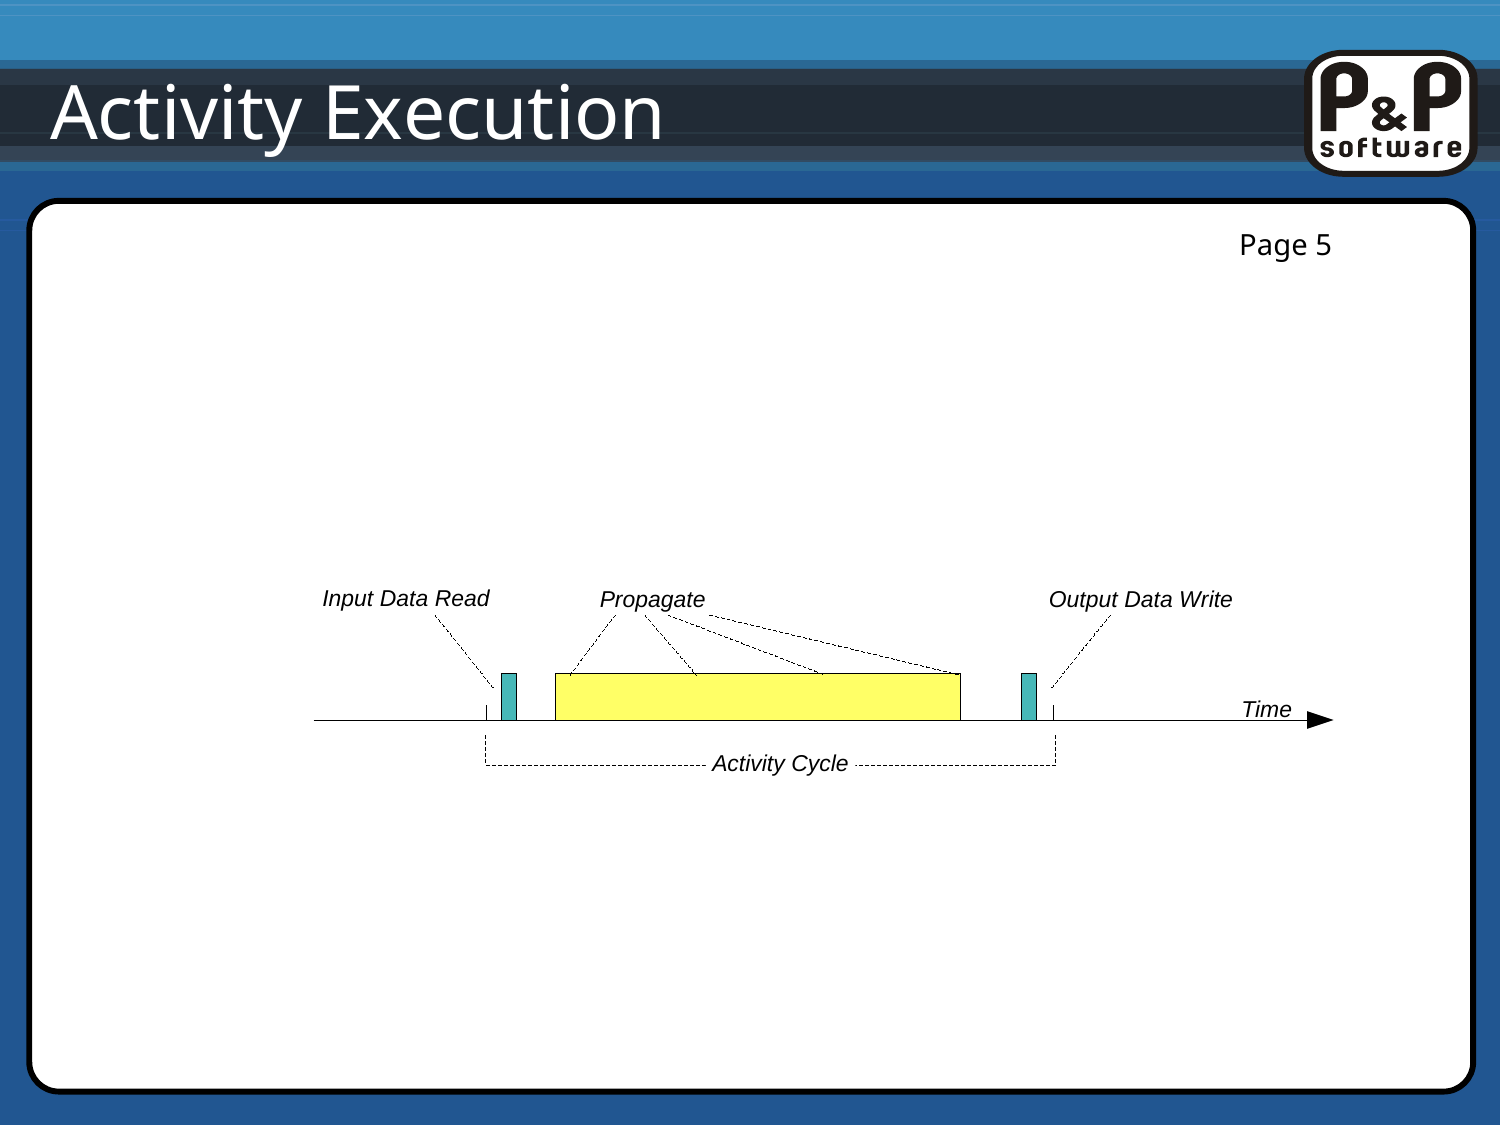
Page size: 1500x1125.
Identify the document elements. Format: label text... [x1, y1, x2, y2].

title Activity Execution [50, 16, 1091, 204]
picture [0, 0, 1500, 239]
text_box Input Data Read [322, 585, 526, 621]
text_box Time [1241, 695, 1310, 729]
text_box Output Data Write [1048, 585, 1252, 621]
text_box [555, 673, 961, 721]
text_box Propagate [599, 585, 736, 621]
text_box [1021, 673, 1037, 721]
text_box [501, 673, 517, 721]
text_box Activity Cycle [705, 749, 856, 782]
